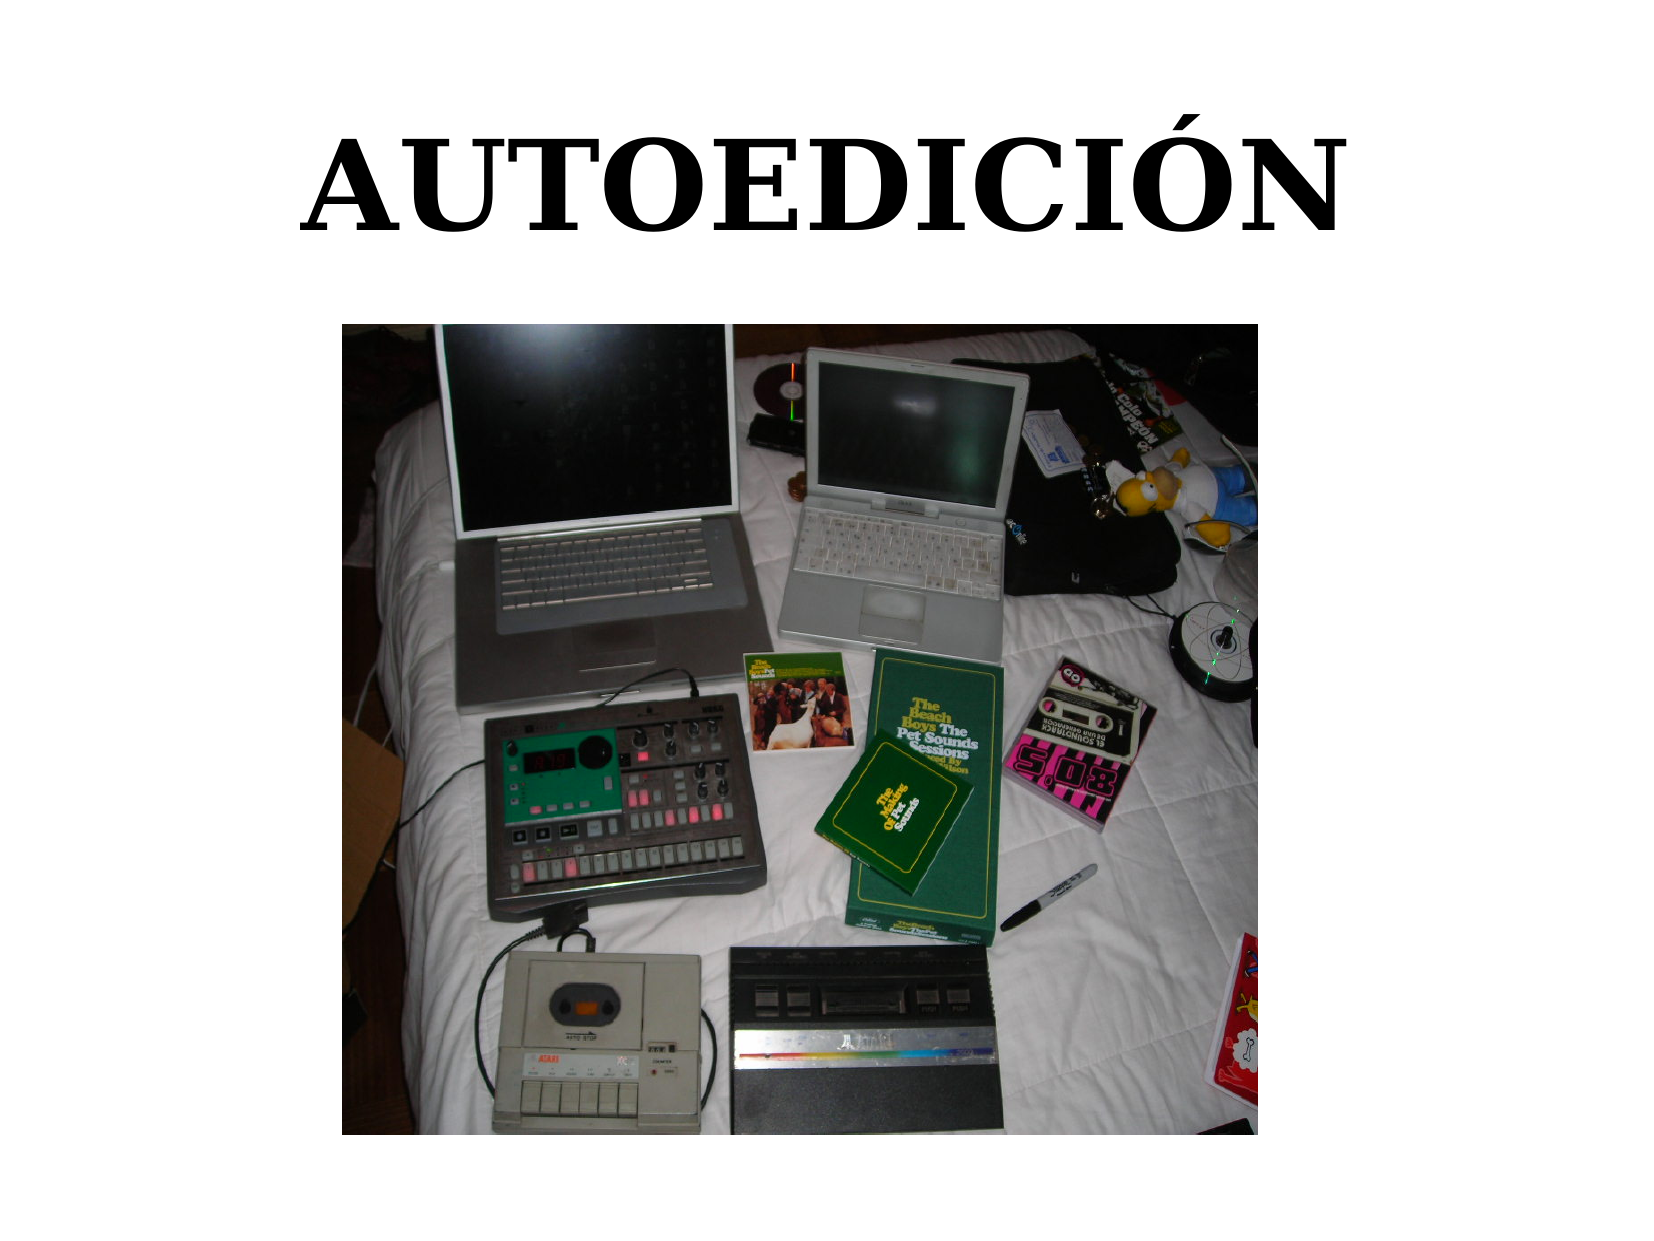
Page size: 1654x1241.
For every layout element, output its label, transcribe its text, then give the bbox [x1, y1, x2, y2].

title AUTOEDICIÓN [0, 82, 1654, 290]
picture [342, 324, 1258, 1136]
